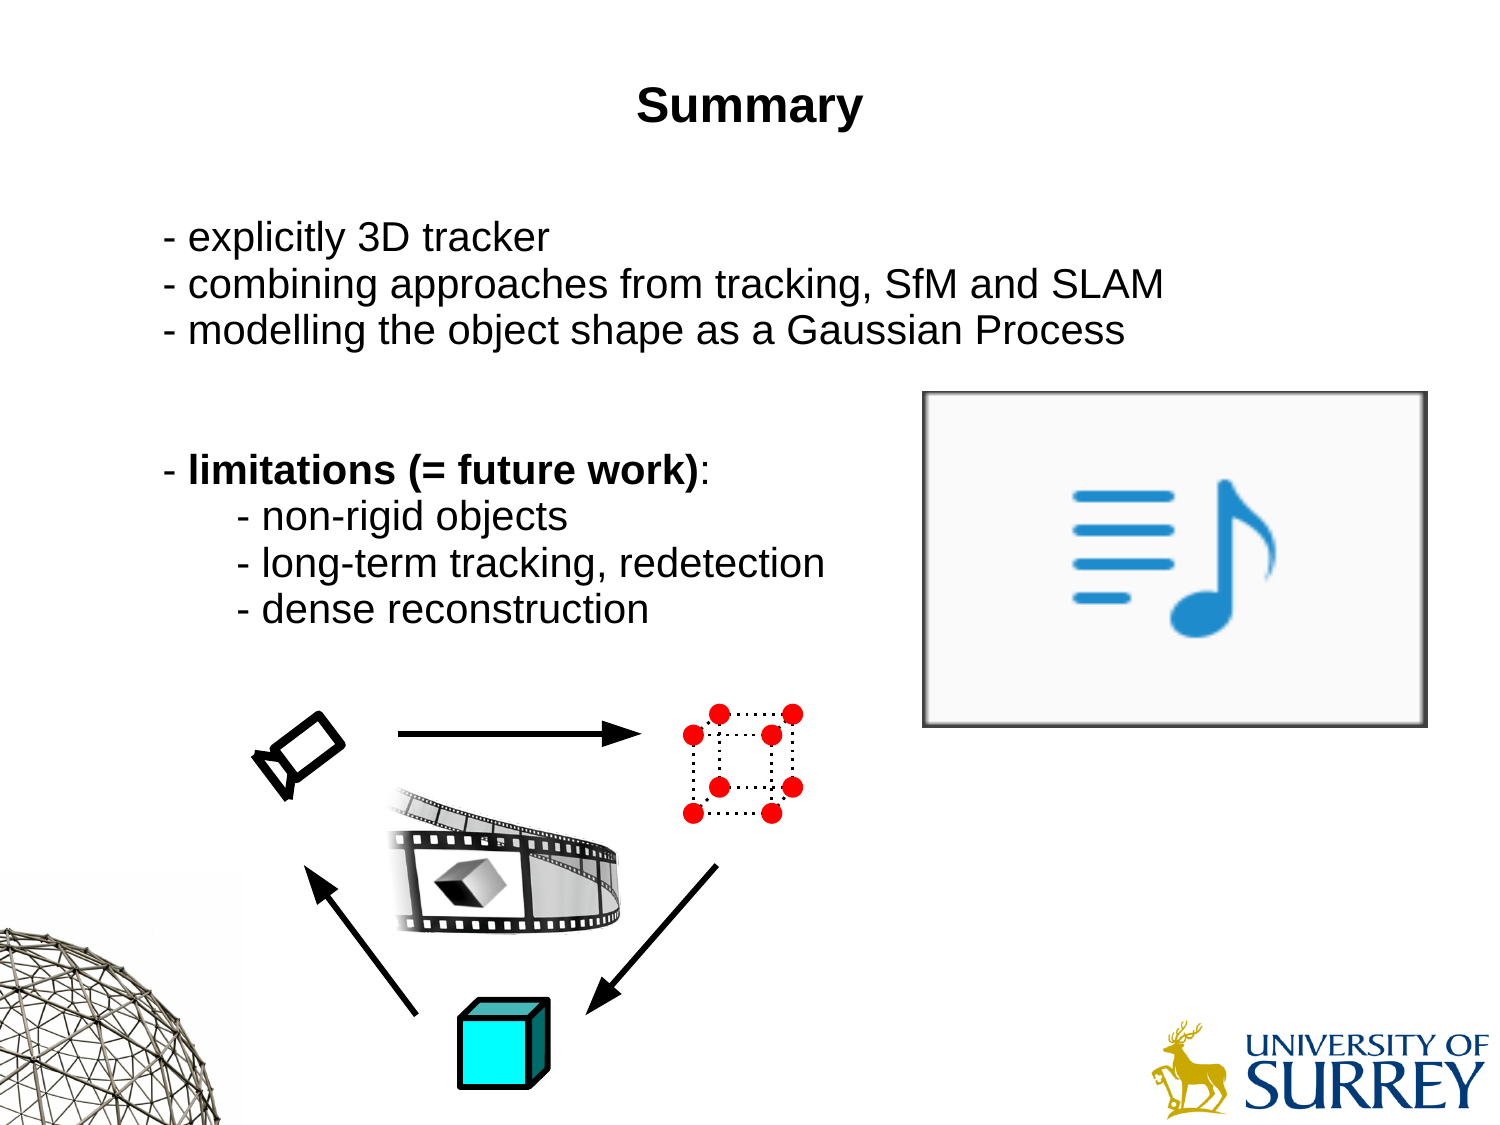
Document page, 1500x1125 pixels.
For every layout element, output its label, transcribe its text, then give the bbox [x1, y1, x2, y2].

text_box - explicitly 3D tracker - combining approaches from tracking, SfM and SLAM - modelling the object shape as a Gaussian Process - limitations (= future work): - non-rigid objects - long-term tracking, redetection - dense reconstruction [147, 206, 1447, 640]
text_box [761, 802, 783, 824]
text_box [682, 724, 704, 746]
text_box [761, 724, 783, 746]
text_box [709, 703, 730, 725]
text_box [921, 389, 1430, 729]
picture [0, 872, 244, 1125]
picture [375, 778, 623, 939]
text_box [782, 776, 804, 798]
picture [1151, 1019, 1489, 1120]
text_box [709, 776, 730, 798]
text_box [682, 802, 704, 824]
title Summary [0, 65, 1500, 154]
text_box [782, 703, 804, 725]
text_box [459, 999, 548, 1087]
